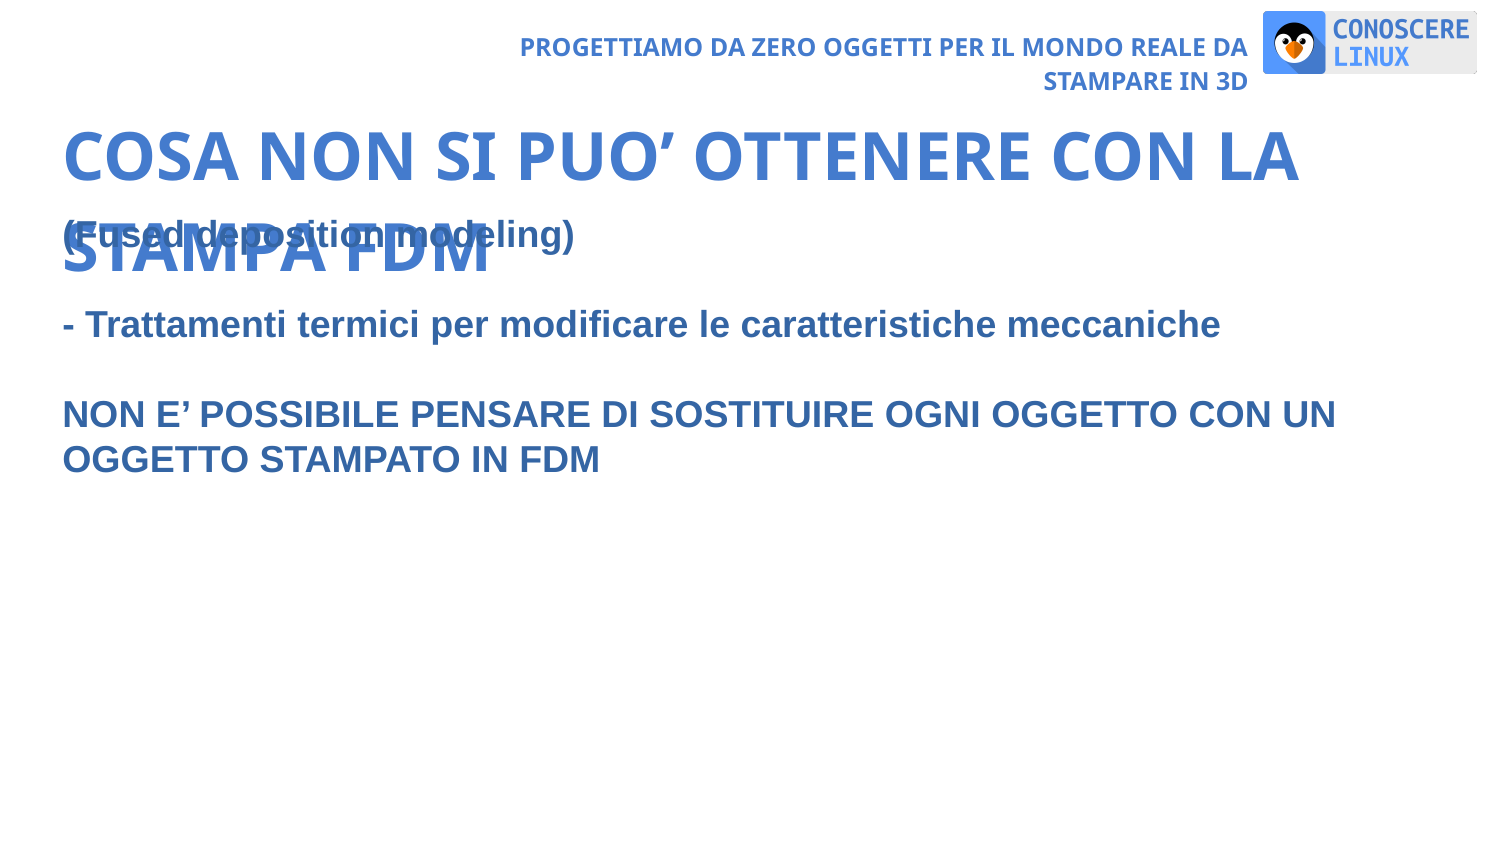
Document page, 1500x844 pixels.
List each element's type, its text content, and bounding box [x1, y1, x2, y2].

text_box COSA NON SI PUO’ OTTENERE CON LA STAMPA FDM [47, 102, 1320, 194]
text_box PROGETTIAMO DA ZERO OGGETTI PER IL MONDO REALE DA STAMPARE IN 3D [437, 21, 1264, 91]
title (Fused deposition modeling) - Trattamenti termici per modificare le caratteristiche meccaniche NON E’ POSSIBILE PENSARE DI SOSTITUIRE OGNI OGGETTO CON UN OGGETTO STAMPATO IN FDM [47, 194, 1370, 266]
picture [1263, 11, 1477, 74]
